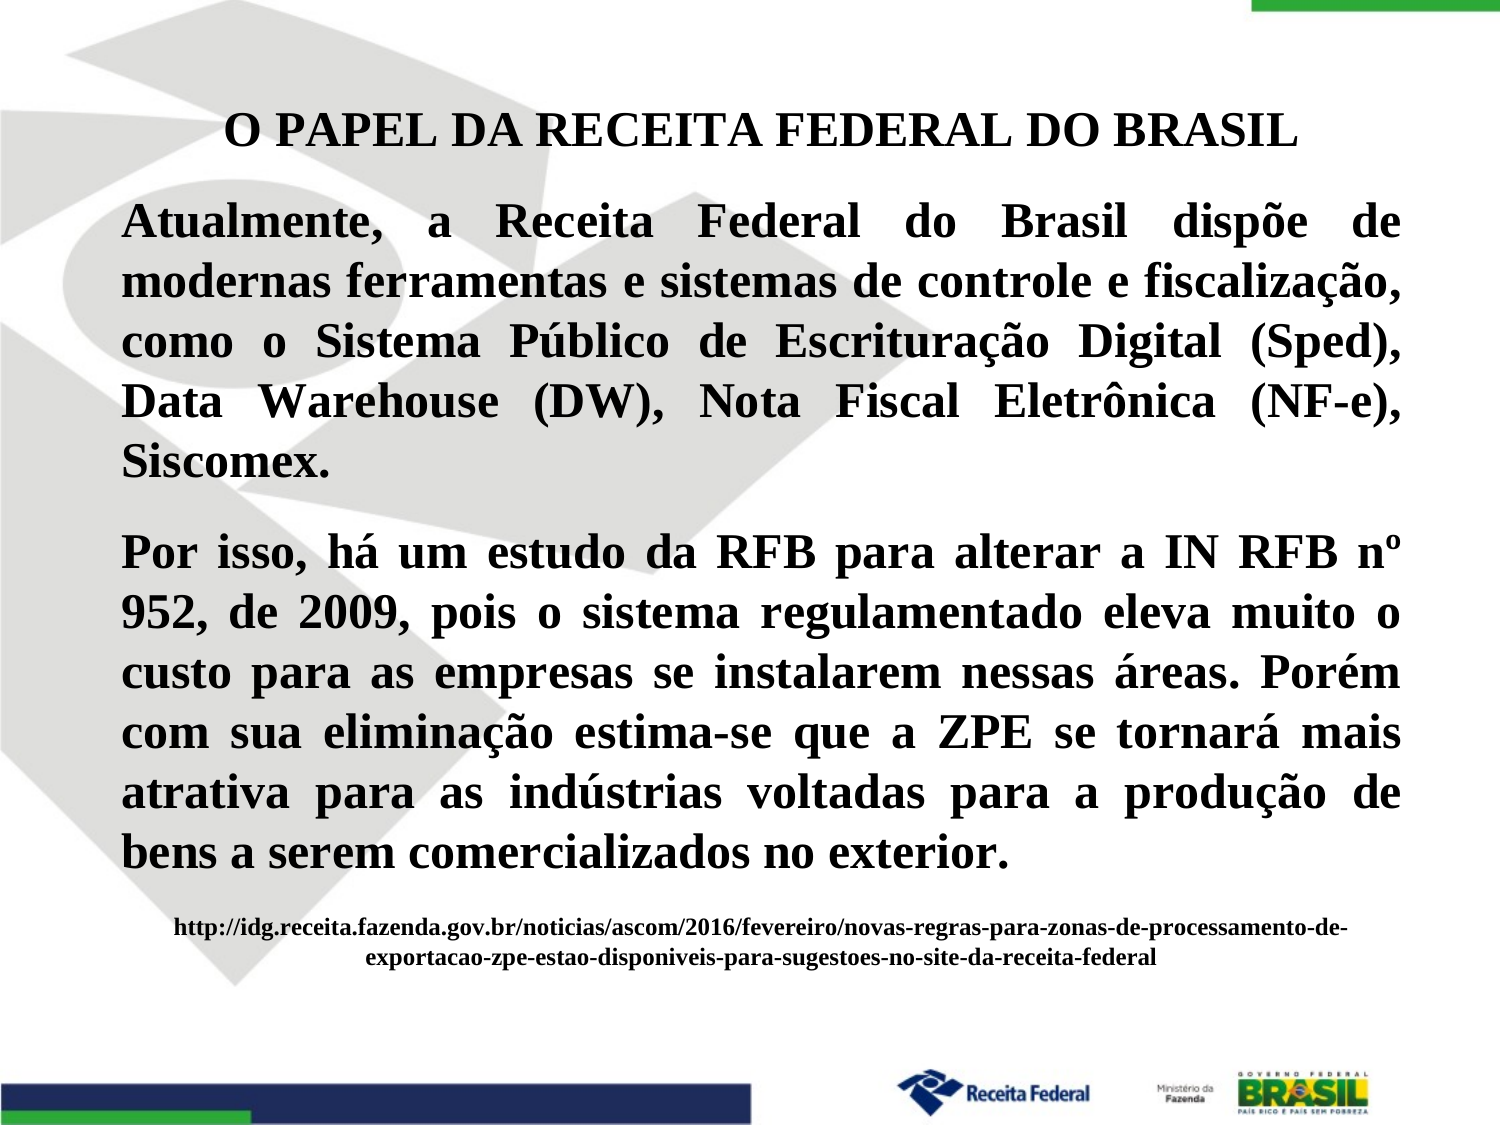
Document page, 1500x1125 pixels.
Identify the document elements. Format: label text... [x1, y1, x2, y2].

text_box O PAPEL DA RECEITA FEDERAL DO BRASIL Atualmente, a Receita Federal do Brasil dispõe de modernas ferramentas e sistemas de controle e fiscalização, como o Sistema Público de Escrituração Digital (Sped), Data Warehouse (DW), Nota Fiscal Eletrônica (NF-e), Siscomex. Por isso, há um estudo da RFB para alterar a IN RFB nº 952, de 2009, pois o sistema regulamentado eleva muito o custo para as empresas se instalarem nessas áreas. Porém com sua eliminação estima-se que a ZPE se tornará mais atrativa para as indústrias voltadas para a produção de bens a serem comercializados no exterior. http://idg.receita.fazenda.gov.br/noticias/ascom/2016/fevereiro/novas-regras-para-zonas-de-processamento-de-exportacao-zpe-estao-disponiveis-para-sugestoes-no-site-da-receita-federal [106, 88, 1418, 1064]
picture [0, 0, 1500, 1125]
